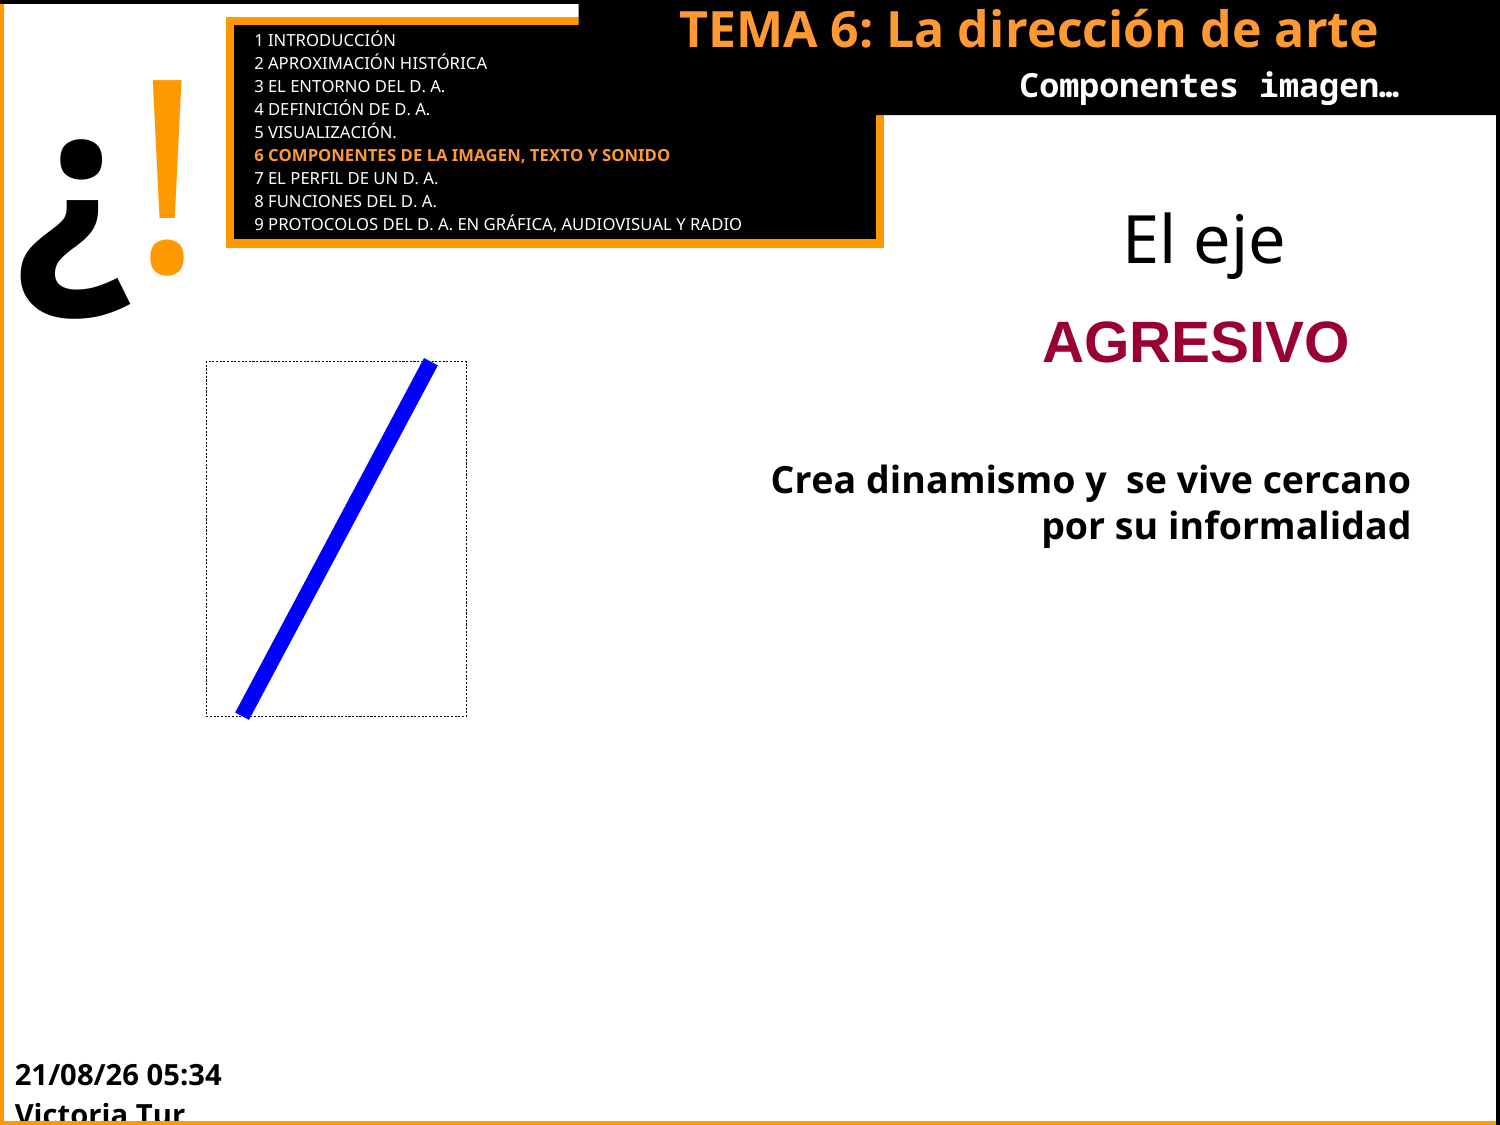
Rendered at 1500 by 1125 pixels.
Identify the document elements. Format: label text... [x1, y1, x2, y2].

text_box AGRESIVO [761, 302, 1365, 384]
text_box El eje [986, 184, 1424, 291]
text_box [252, 361, 467, 717]
list Crea dinamismo y se vive cercano por su informalidad [692, 449, 1427, 998]
text_box [206, 361, 421, 717]
text_box 1 INTRODUCCIÓN 2 APROXIMACIÓN HISTÓRICA 3 EL ENTORNO DEL D. A. 4 DEFINICIÓN DE D. A. 5 VISUALIZACIÓN. 6 COMPONENTES DE LA IMAGEN, TEXTO Y SONIDO 7 EL PERFIL DE UN D. A. 8 FUNCIONES DEL D. A. 9 PROTOCOLOS DEL D. A. EN GRÁFICA, AUDIOVISUAL Y RADIO [230, 20, 880, 244]
text_box TEMA 6: La dirección de arte Componentes imagen… [578, 0, 1500, 116]
